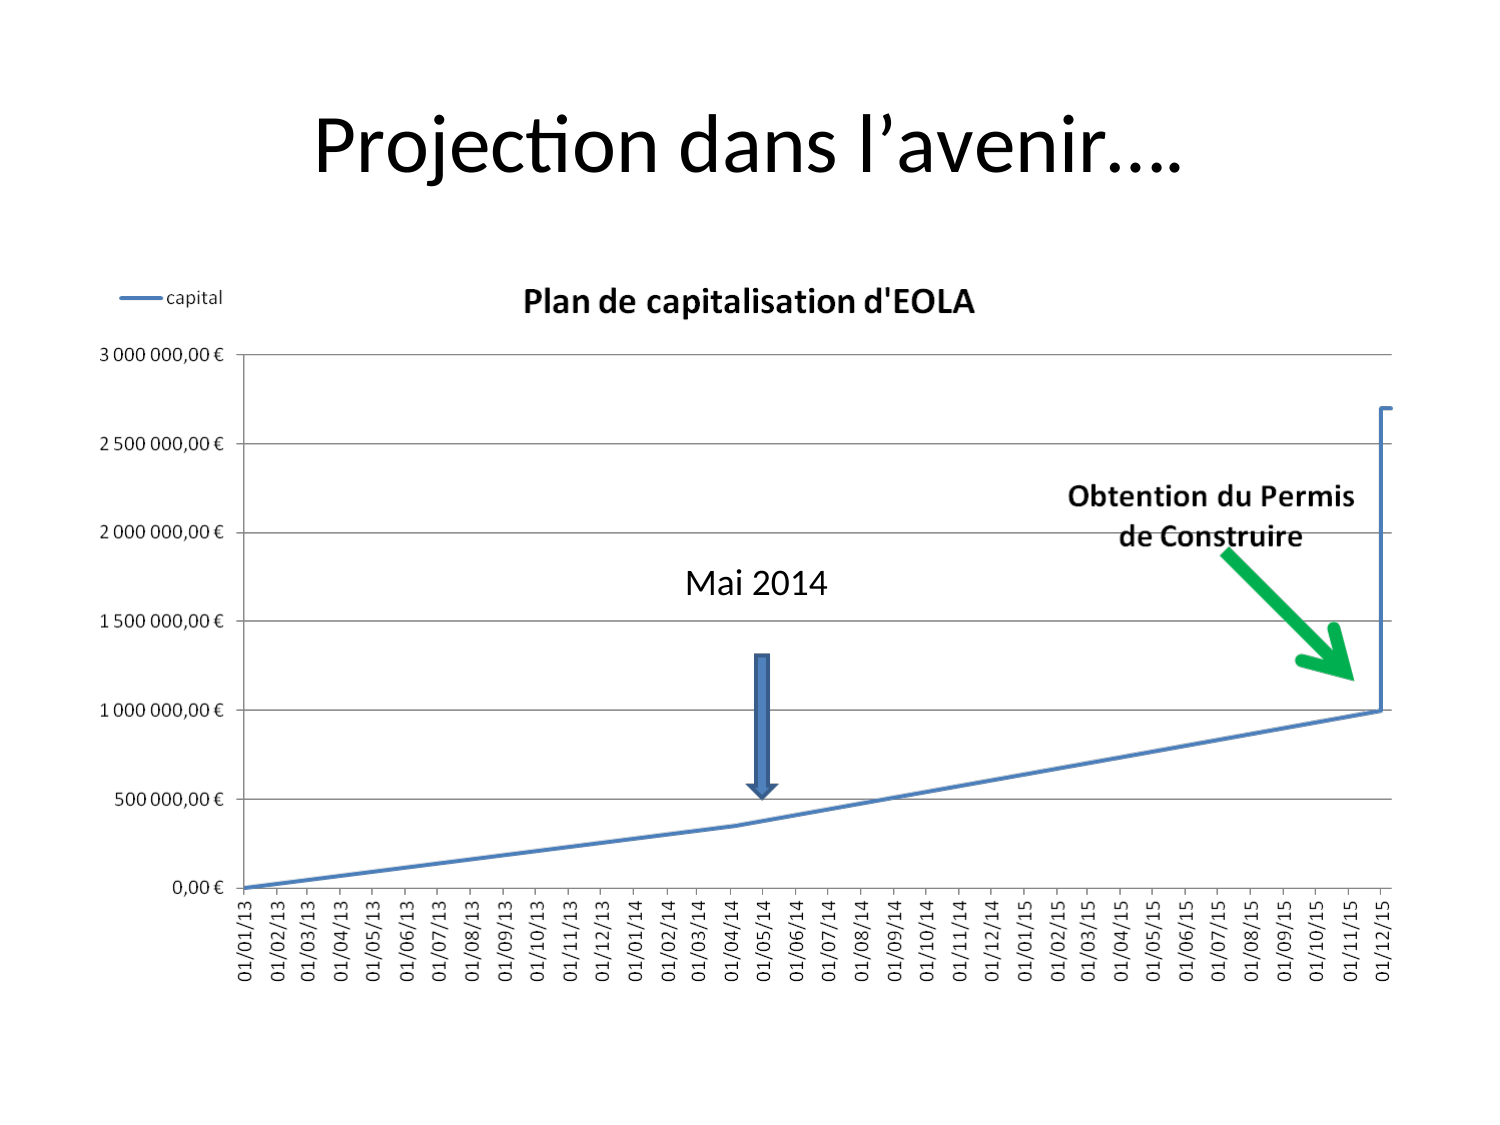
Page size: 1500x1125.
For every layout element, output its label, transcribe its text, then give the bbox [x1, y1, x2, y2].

text_box Mai 2014 [656, 550, 858, 612]
title Projection dans l’avenir…. [75, 45, 1426, 233]
picture [73, 261, 1427, 1007]
